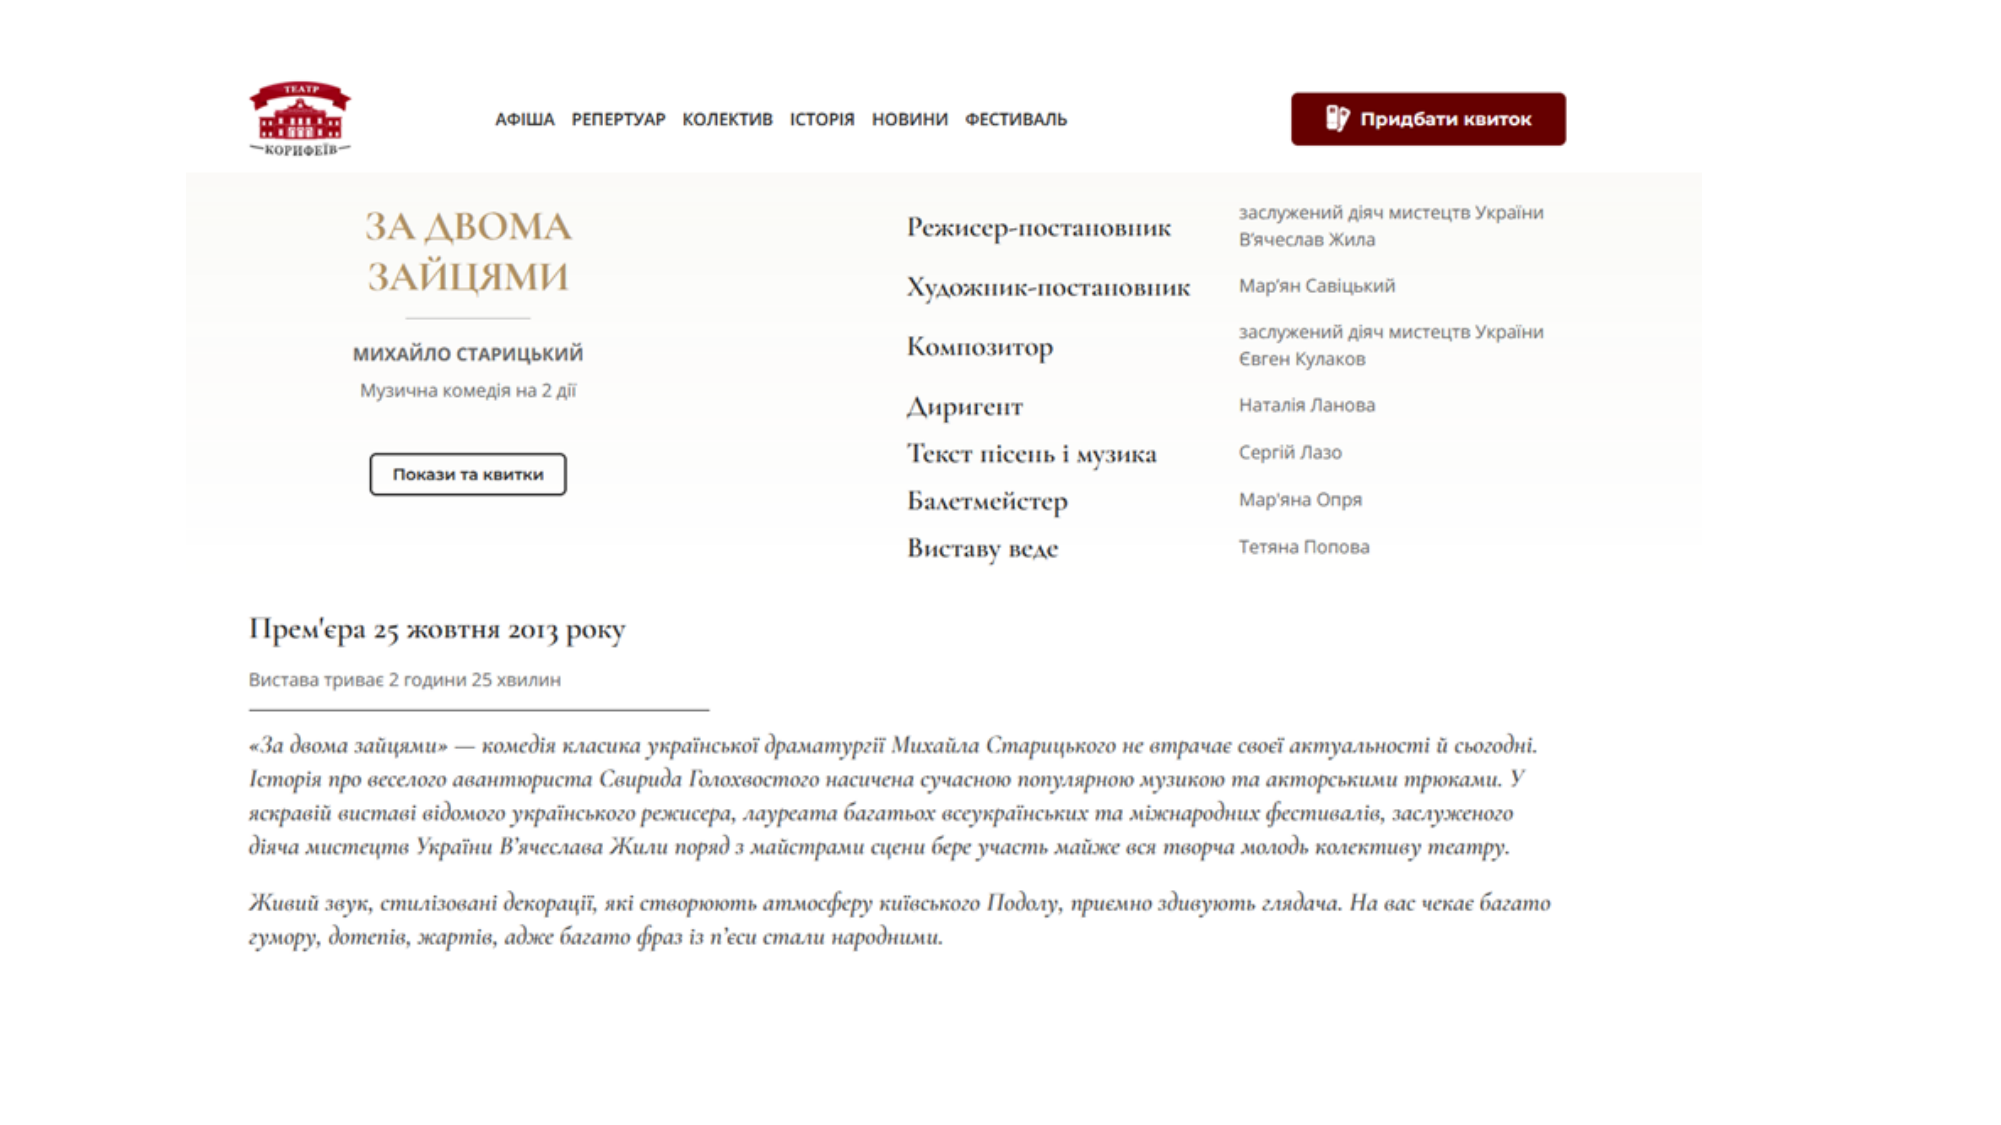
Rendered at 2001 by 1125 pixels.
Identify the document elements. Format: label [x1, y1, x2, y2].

picture [186, 76, 1702, 983]
